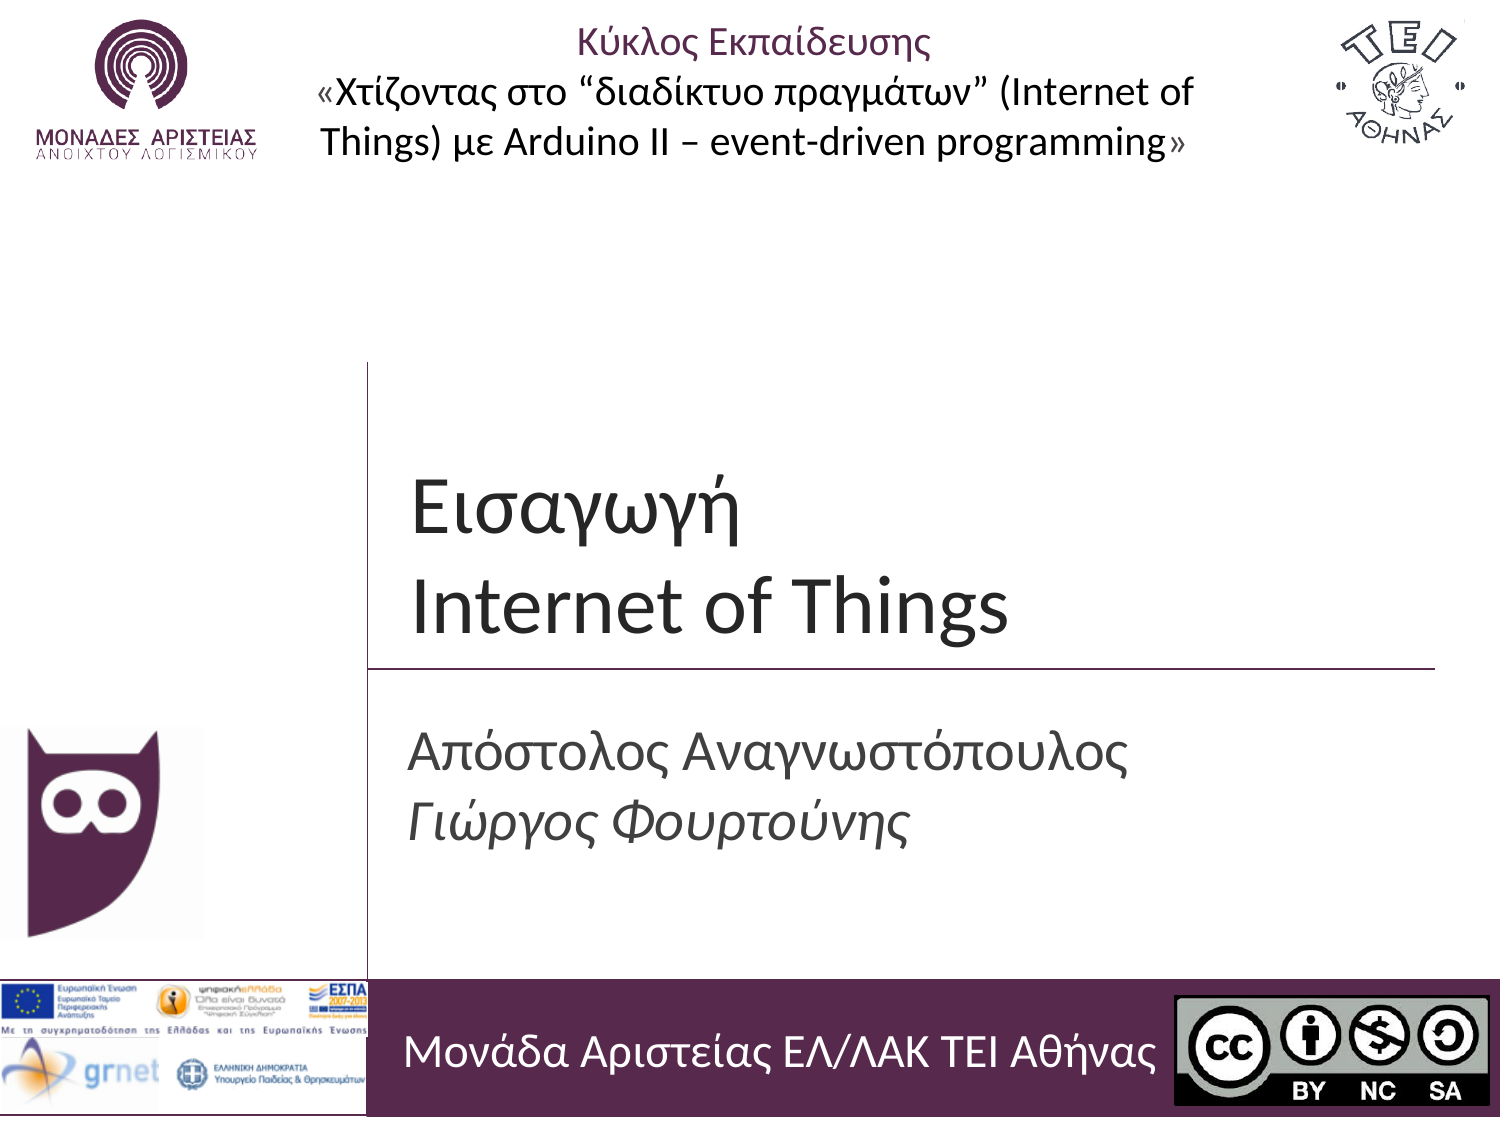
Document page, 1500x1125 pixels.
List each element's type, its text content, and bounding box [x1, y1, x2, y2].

title Εισαγωγή Internet of Things [395, 357, 1459, 658]
picture [175, 1057, 366, 1092]
picture [0, 727, 204, 939]
picture [1335, 19, 1465, 151]
picture [0, 982, 368, 1113]
text_box Απόστολος Αναγνωστόπουλος Γιώργος Φουρτούνης [392, 704, 1455, 963]
picture [35, 19, 257, 160]
text_box Κύκλος Εκπαίδευσης «Χτίζοντας στο “διαδίκτυο πραγμάτων” (Internet οf Things) με Arduino II – event-driven programming» [284, 6, 1224, 173]
picture [1174, 995, 1490, 1106]
subtitle Μονάδα Αριστείας ΕΛ/ΛΑΚ ΤΕΙ Αθήνας [387, 992, 1488, 1105]
